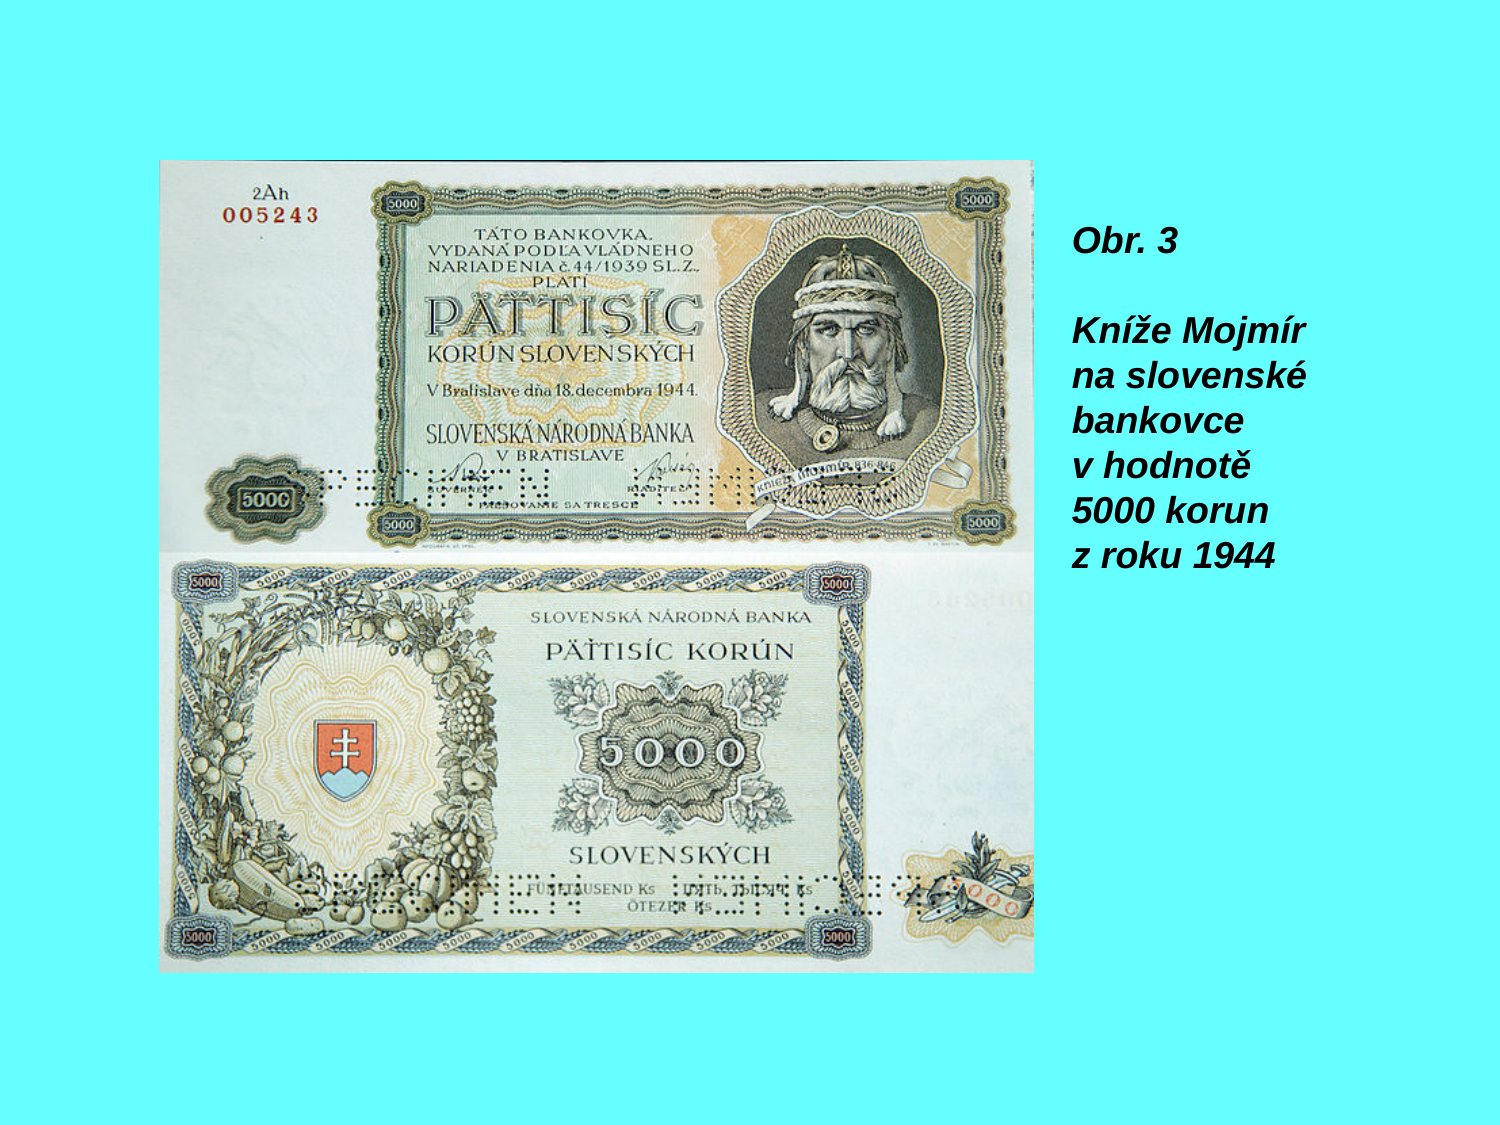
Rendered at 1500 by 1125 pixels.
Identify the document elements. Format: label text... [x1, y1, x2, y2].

picture [159, 160, 1034, 973]
text_box Obr. 3 Kníže Mojmír na slovenské bankovce v hodnotě 5000 korun z roku 1944 [1057, 207, 1341, 584]
